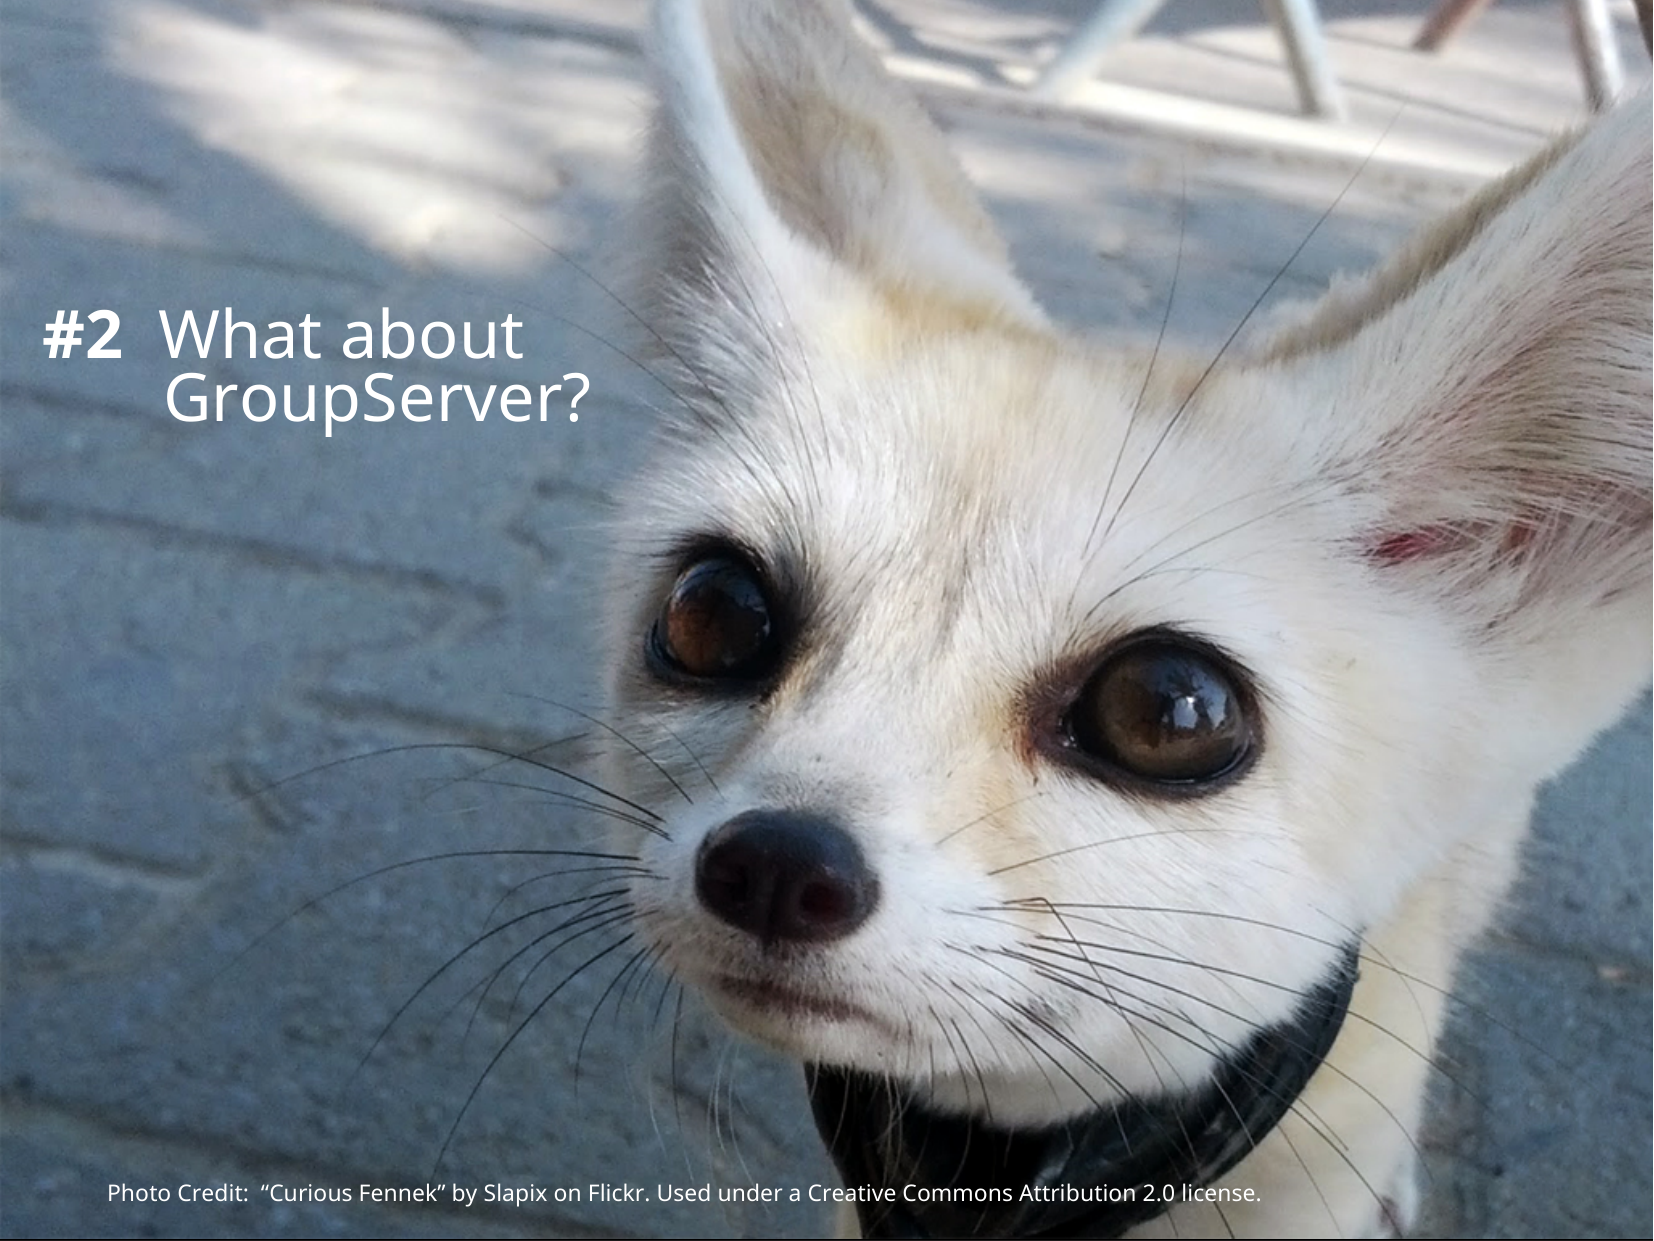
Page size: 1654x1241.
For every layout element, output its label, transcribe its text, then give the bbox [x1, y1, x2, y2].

picture [0, 0, 1653, 1240]
title #2 What about GroupServer? [42, 108, 673, 634]
text_box Photo Credit: “Curious Fennek” by Slapix on Flickr. Used under a Creative Commons Attribution 2.0 license. [107, 1165, 1653, 1224]
